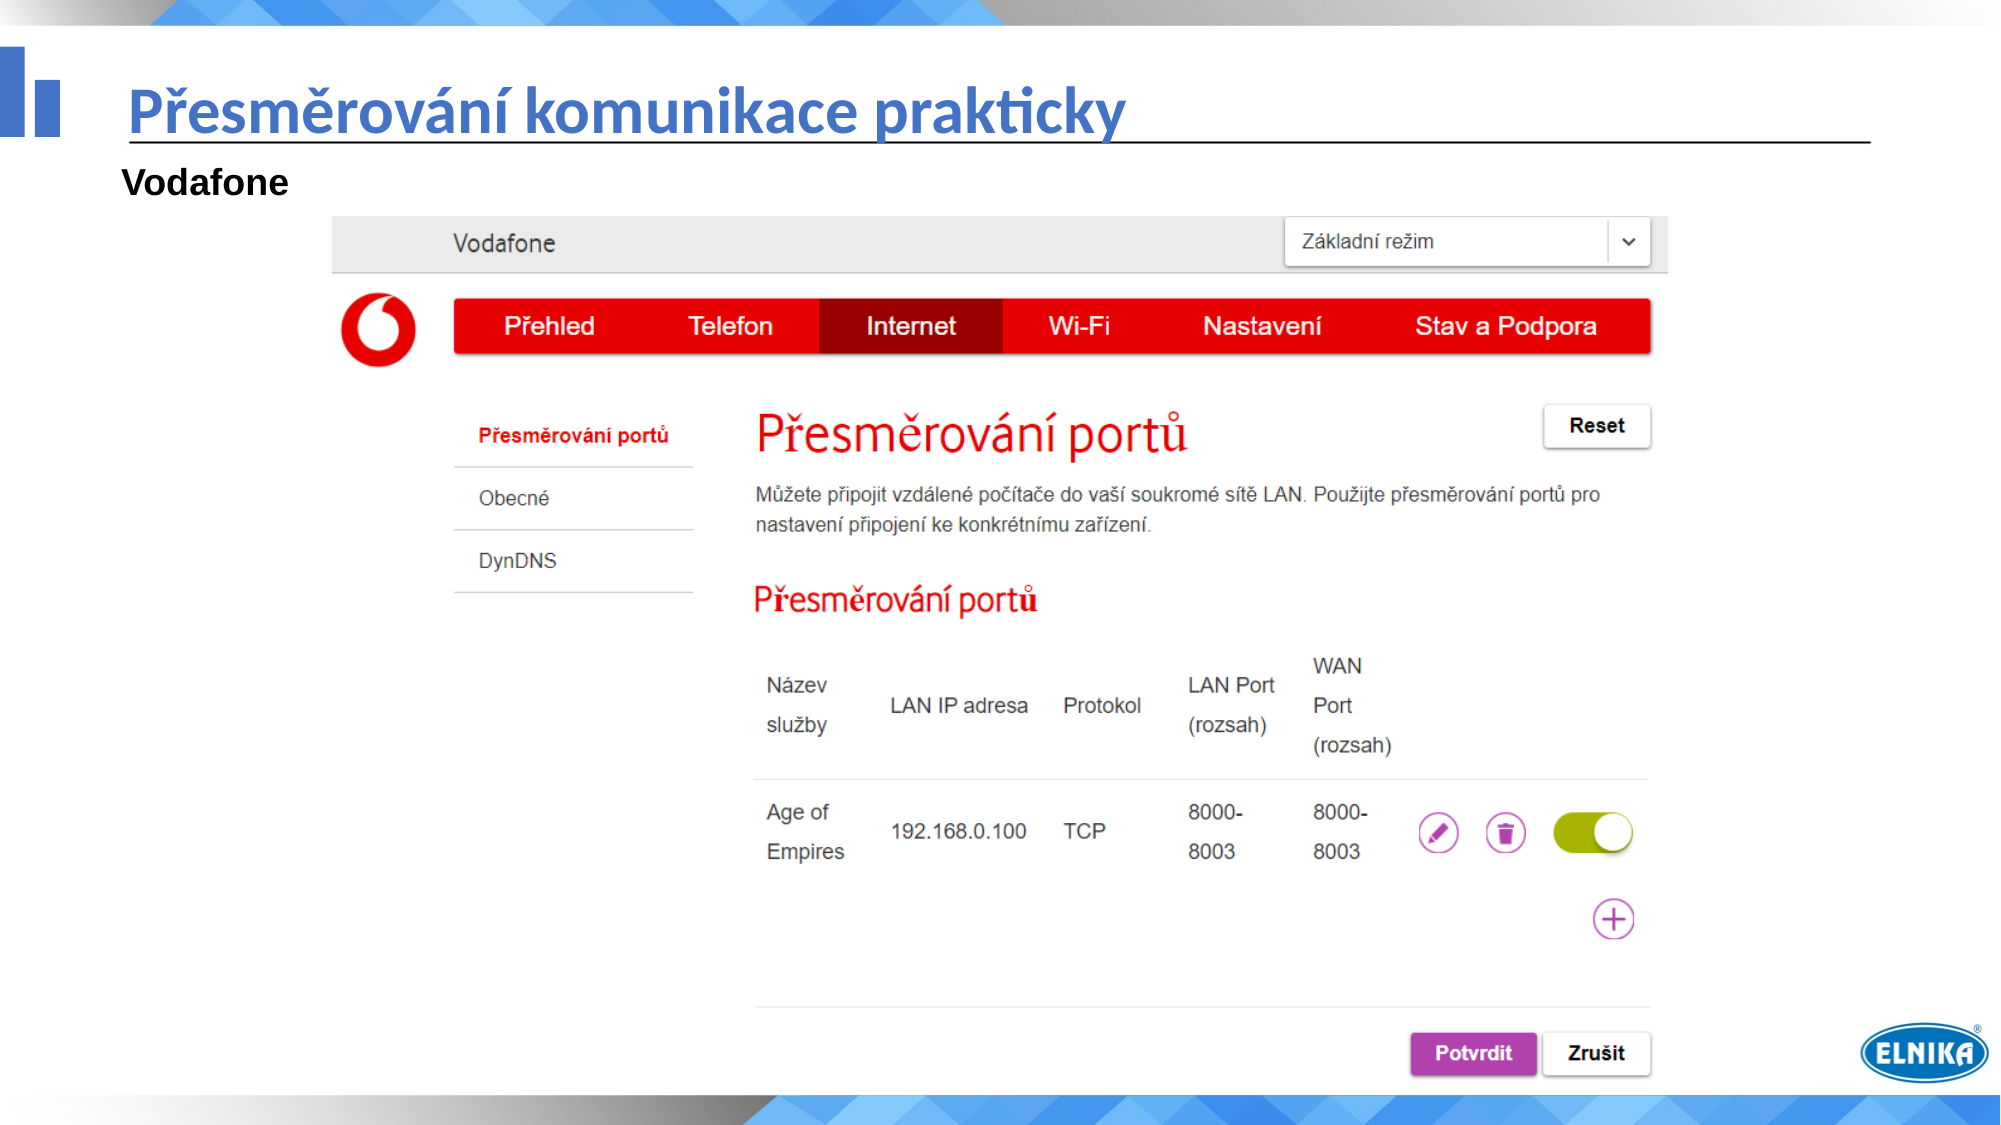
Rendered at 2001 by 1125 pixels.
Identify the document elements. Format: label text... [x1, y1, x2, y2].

picture [0, 0, 2001, 1125]
text_box Přesměrování komunikace prakticky [78, 58, 1211, 154]
text_box Vodafone [106, 154, 550, 211]
